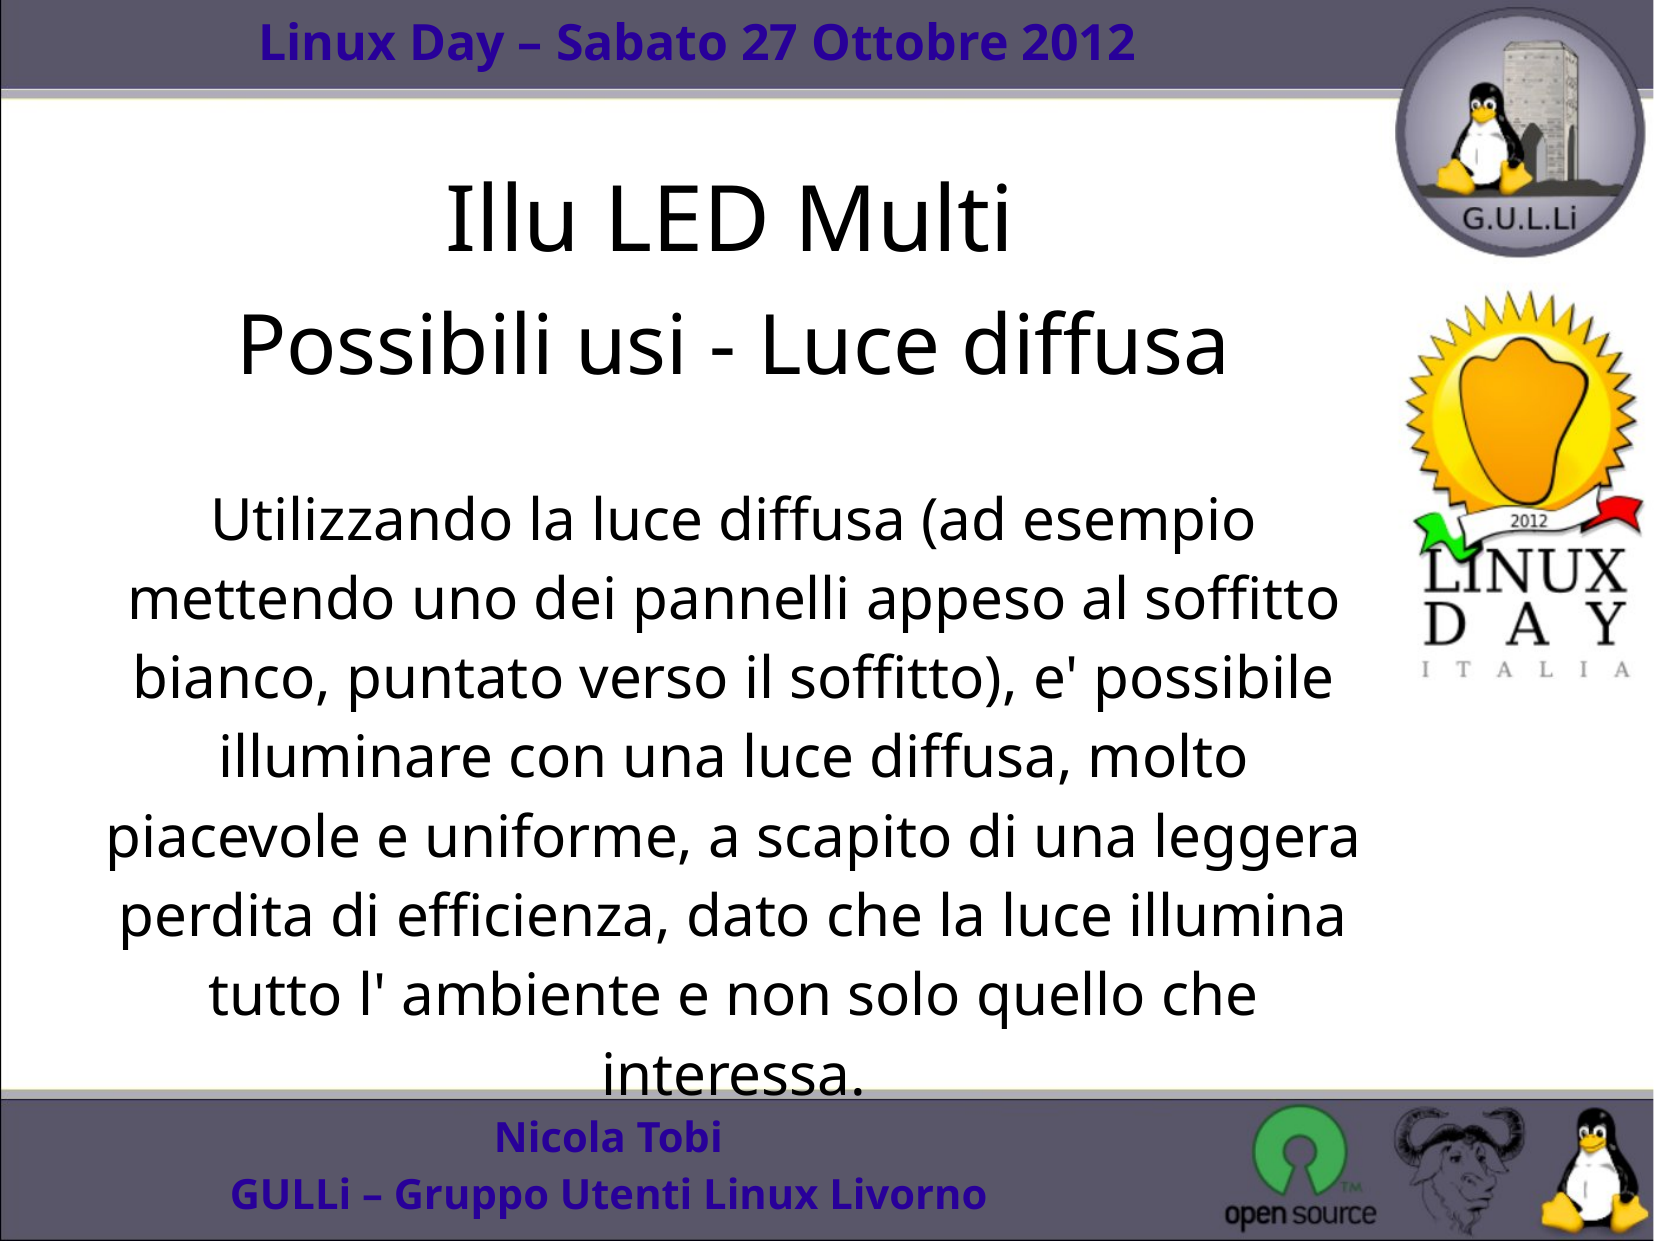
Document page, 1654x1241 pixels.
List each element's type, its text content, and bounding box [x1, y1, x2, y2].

text_box Nicola Tobi GULLi – Gruppo Utenti Linux Livorno [0, 1100, 1218, 1241]
text_box Linux Day – Sabato 27 Ottobre 2012 [0, 0, 1395, 97]
title Illu LED Multi [82, 112, 1378, 320]
picture [0, 0, 1654, 1241]
subtitle Possibili usi - Luce diffusa Utilizzando la luce diffusa (ad esempio mettendo uno dei pannelli appeso al soffitto bianco, puntato verso il soffitto), e' possibile illuminare con una luce diffusa, molto piacevole e uniforme, a scapito di una leggera perdita di efficienza, dato che la luce illumina tutto l' ambiente e non solo quello che interessa. [85, 315, 1382, 1082]
